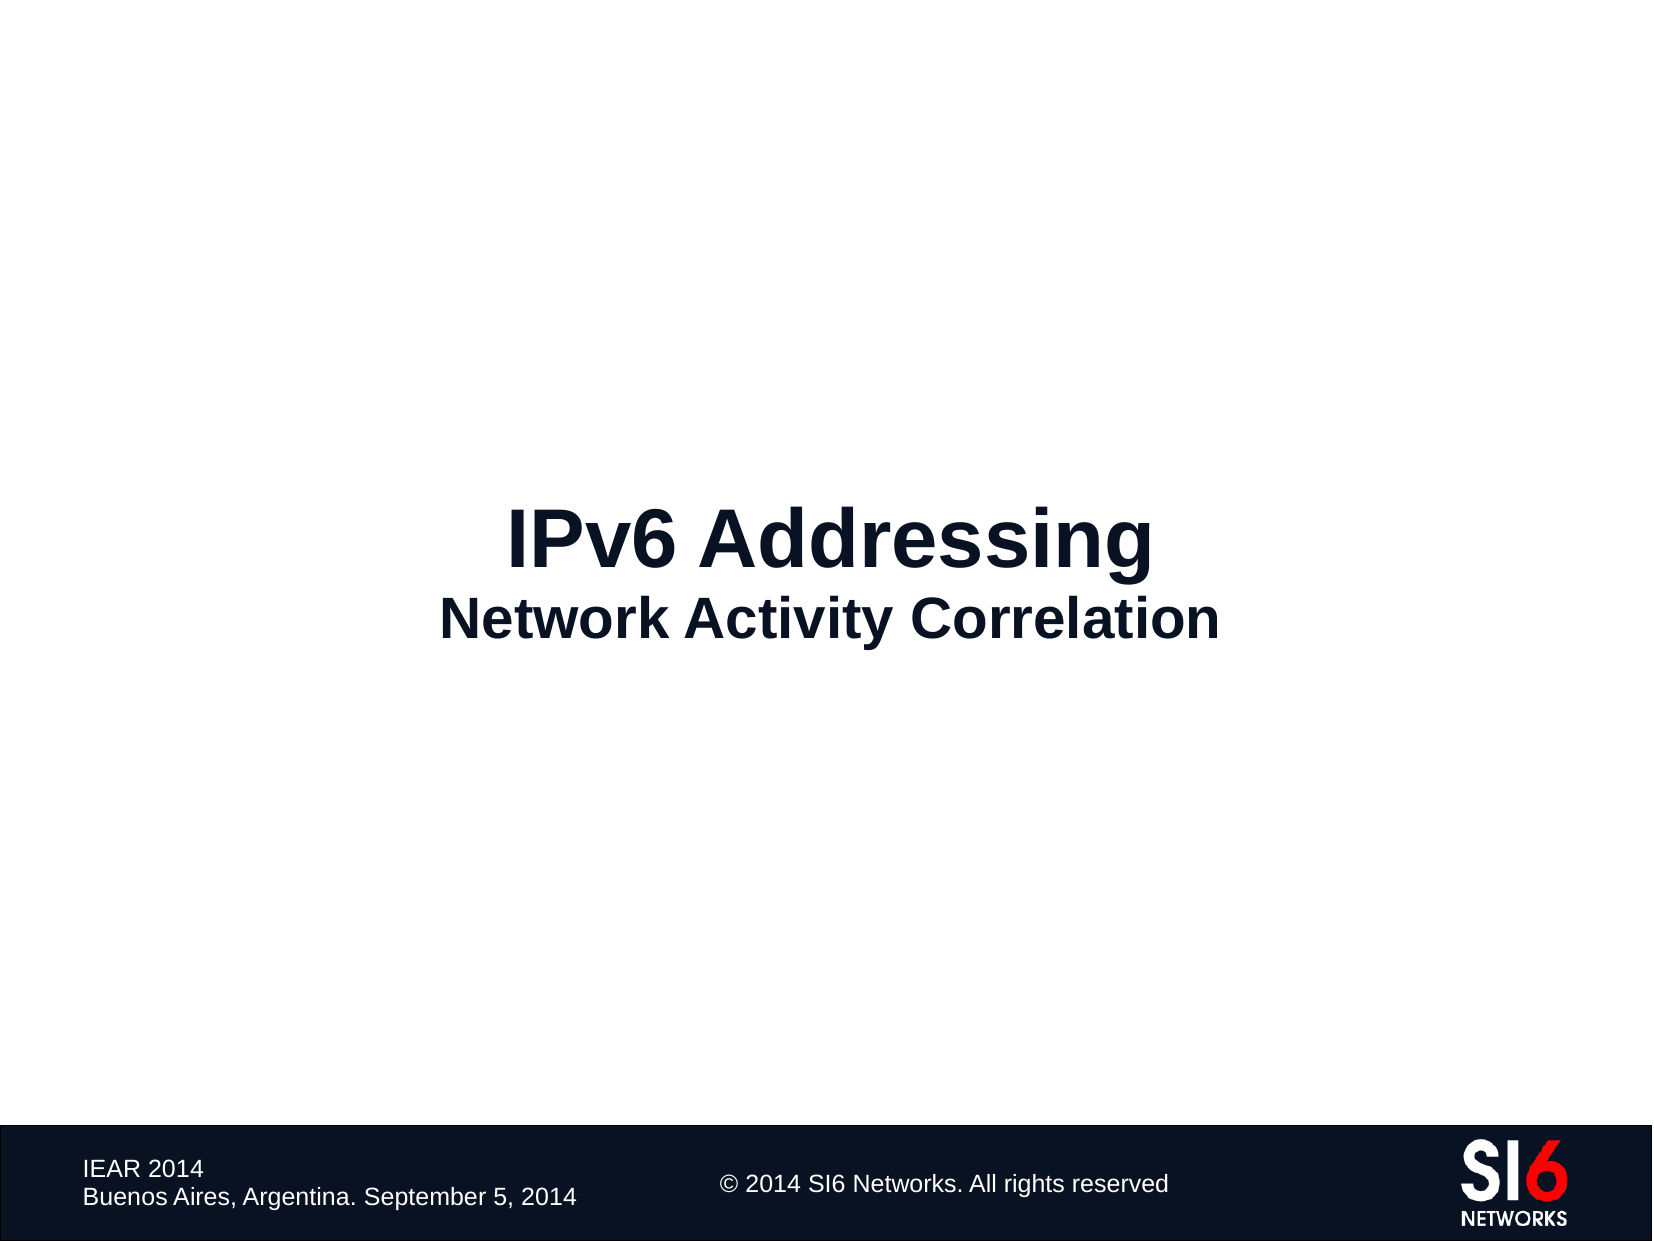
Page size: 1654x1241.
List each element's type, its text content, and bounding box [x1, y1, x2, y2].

picture [1461, 1139, 1567, 1226]
title IPv6 Addressing Network Activity Correlation [86, 467, 1576, 676]
